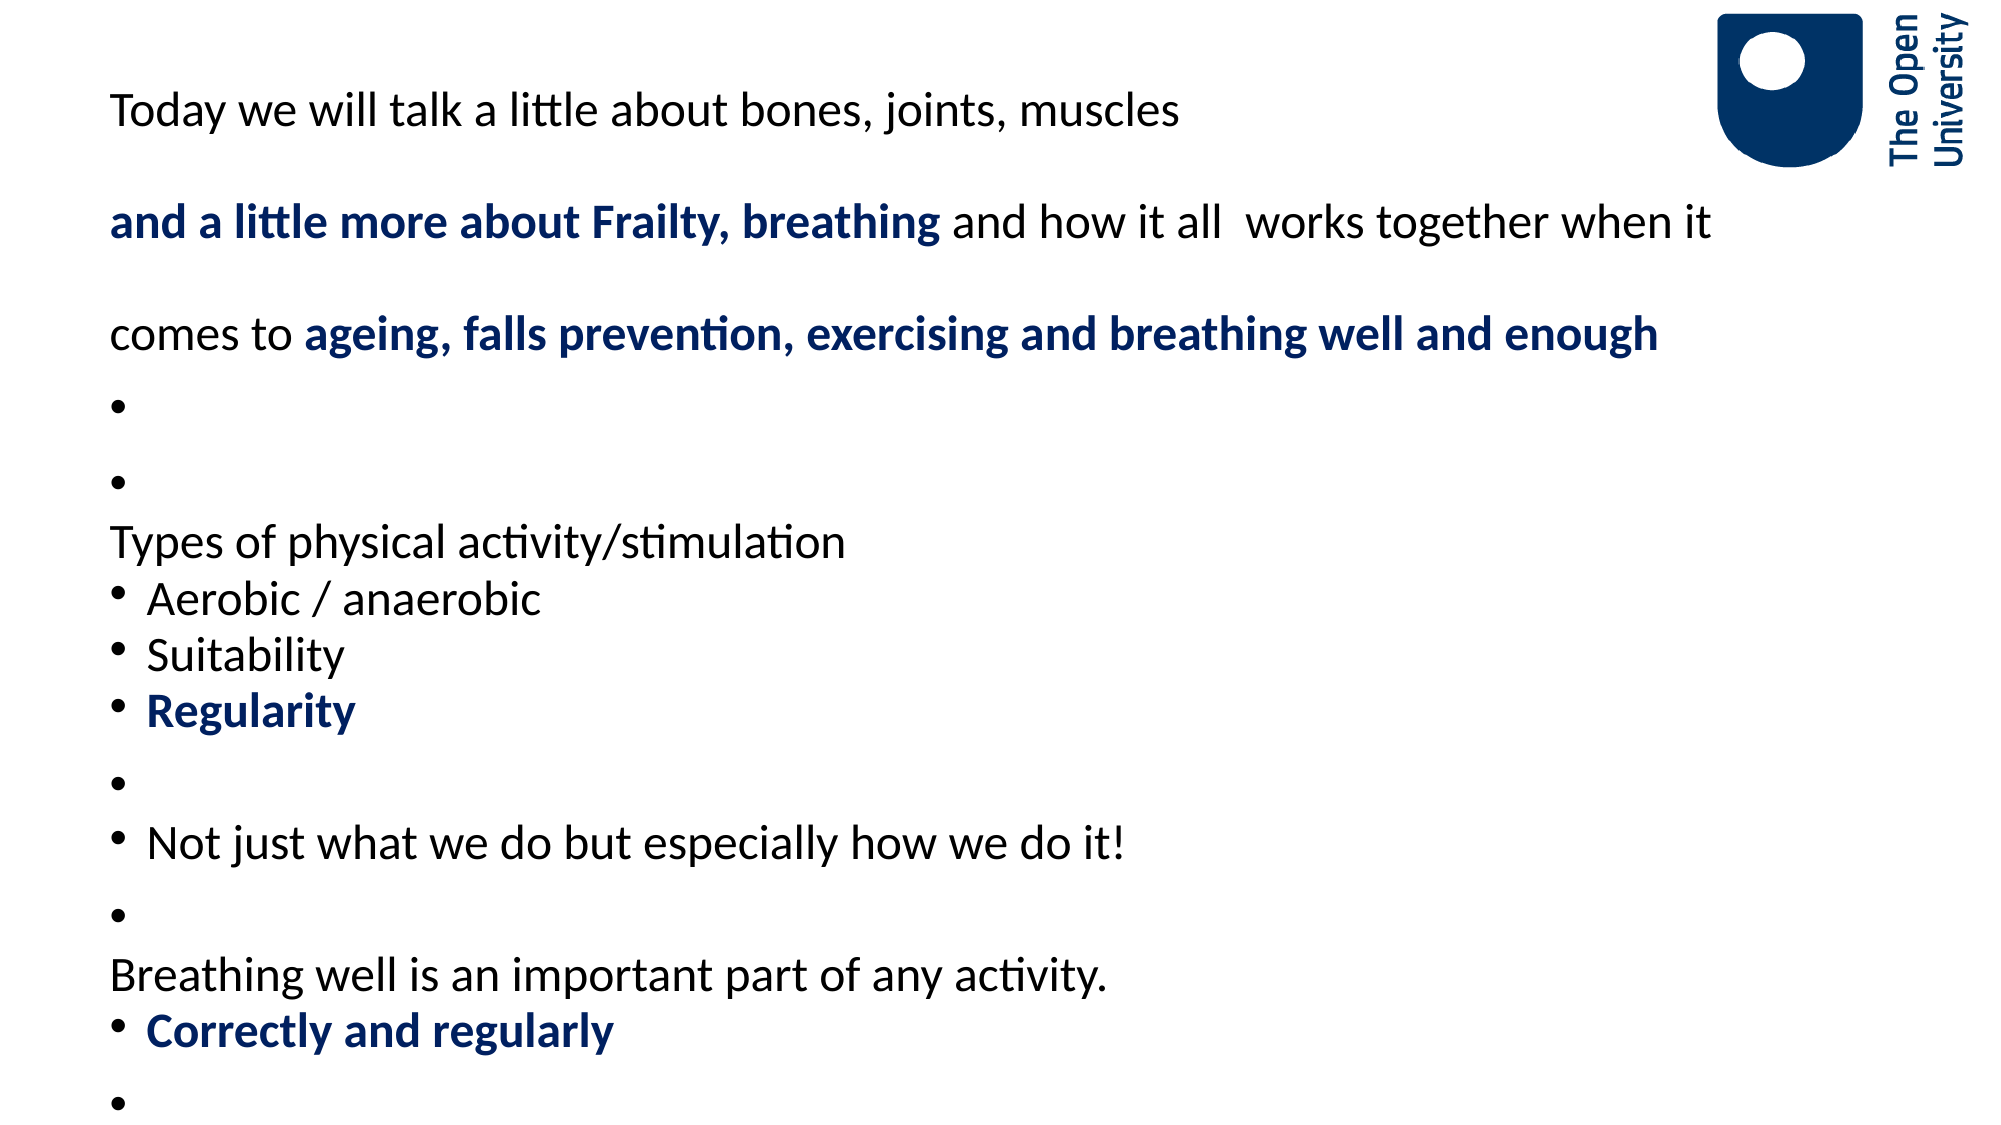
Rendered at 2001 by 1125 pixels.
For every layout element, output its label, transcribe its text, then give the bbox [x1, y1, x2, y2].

list Today we will talk a little about bones, joints, muscles and a little more about Frailty, breathing and how it all works together when it comes to ageing, falls prevention, exercising and breathing well and enough Types of physical activity/stimulation Aerobic / anaerobic Suitability Regularity Not just what we do but especially how we do it! Breathing well is an important part of any activity. Correctly and regularly [94, 90, 1863, 1067]
picture [1716, 10, 1971, 170]
